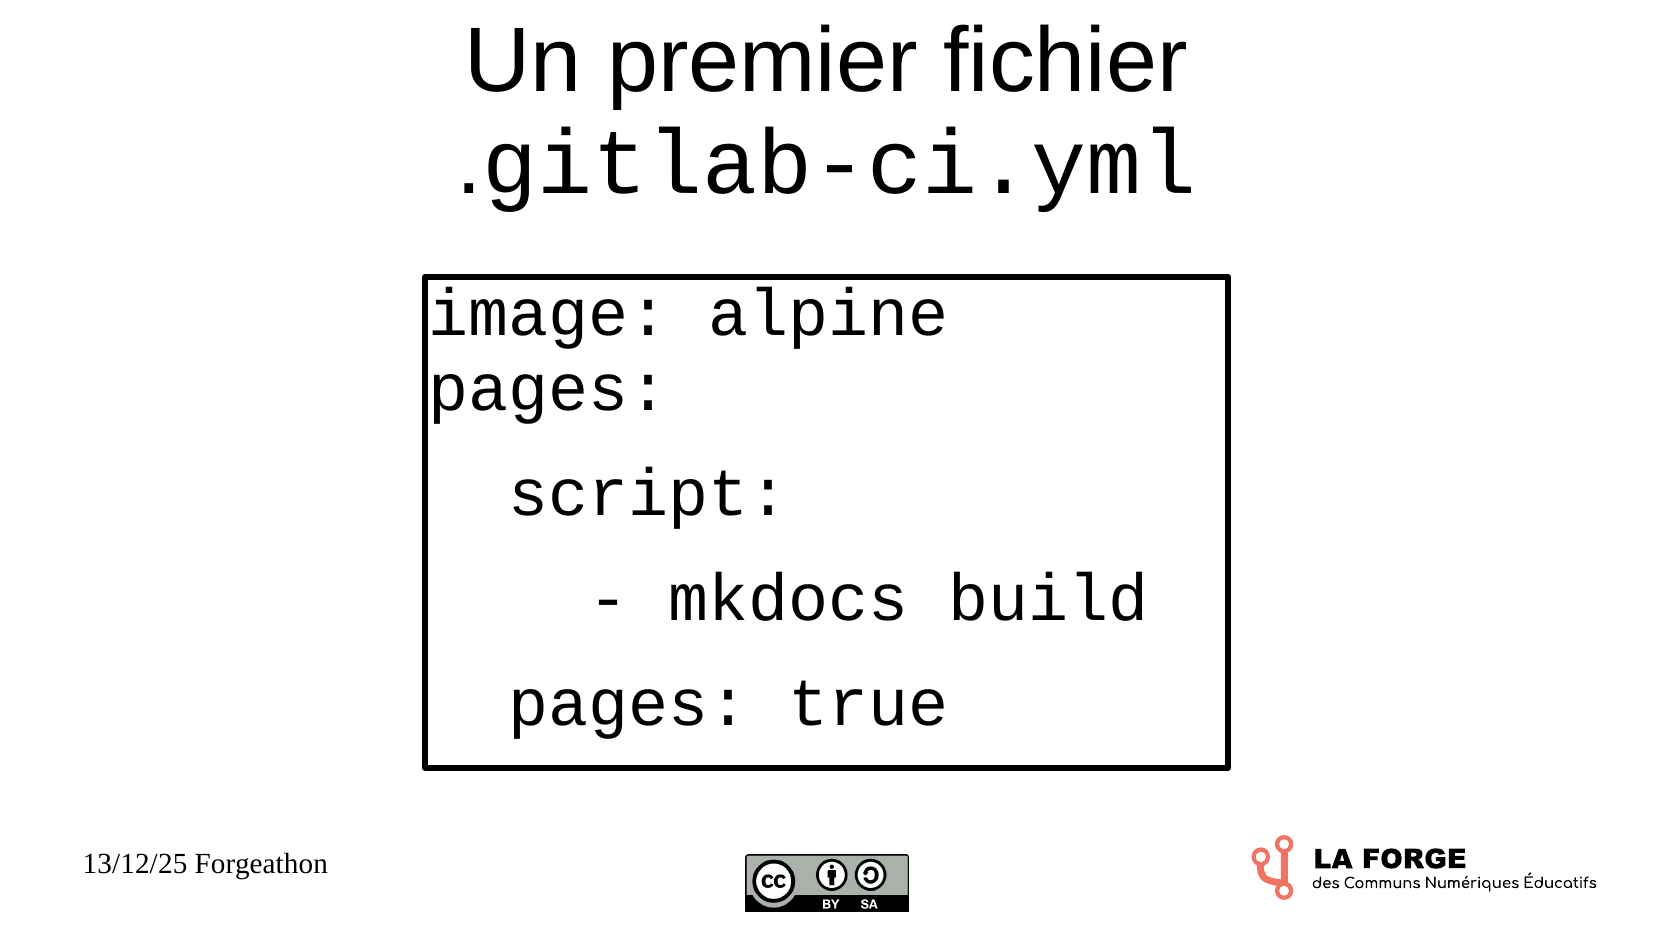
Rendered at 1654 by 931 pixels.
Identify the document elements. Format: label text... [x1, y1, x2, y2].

picture [745, 854, 909, 912]
title Un premier fichier .gitlab-ci.yml [82, 8, 1571, 222]
list image: alpine pages: script: - mkdocs build pages: true [425, 276, 1229, 768]
